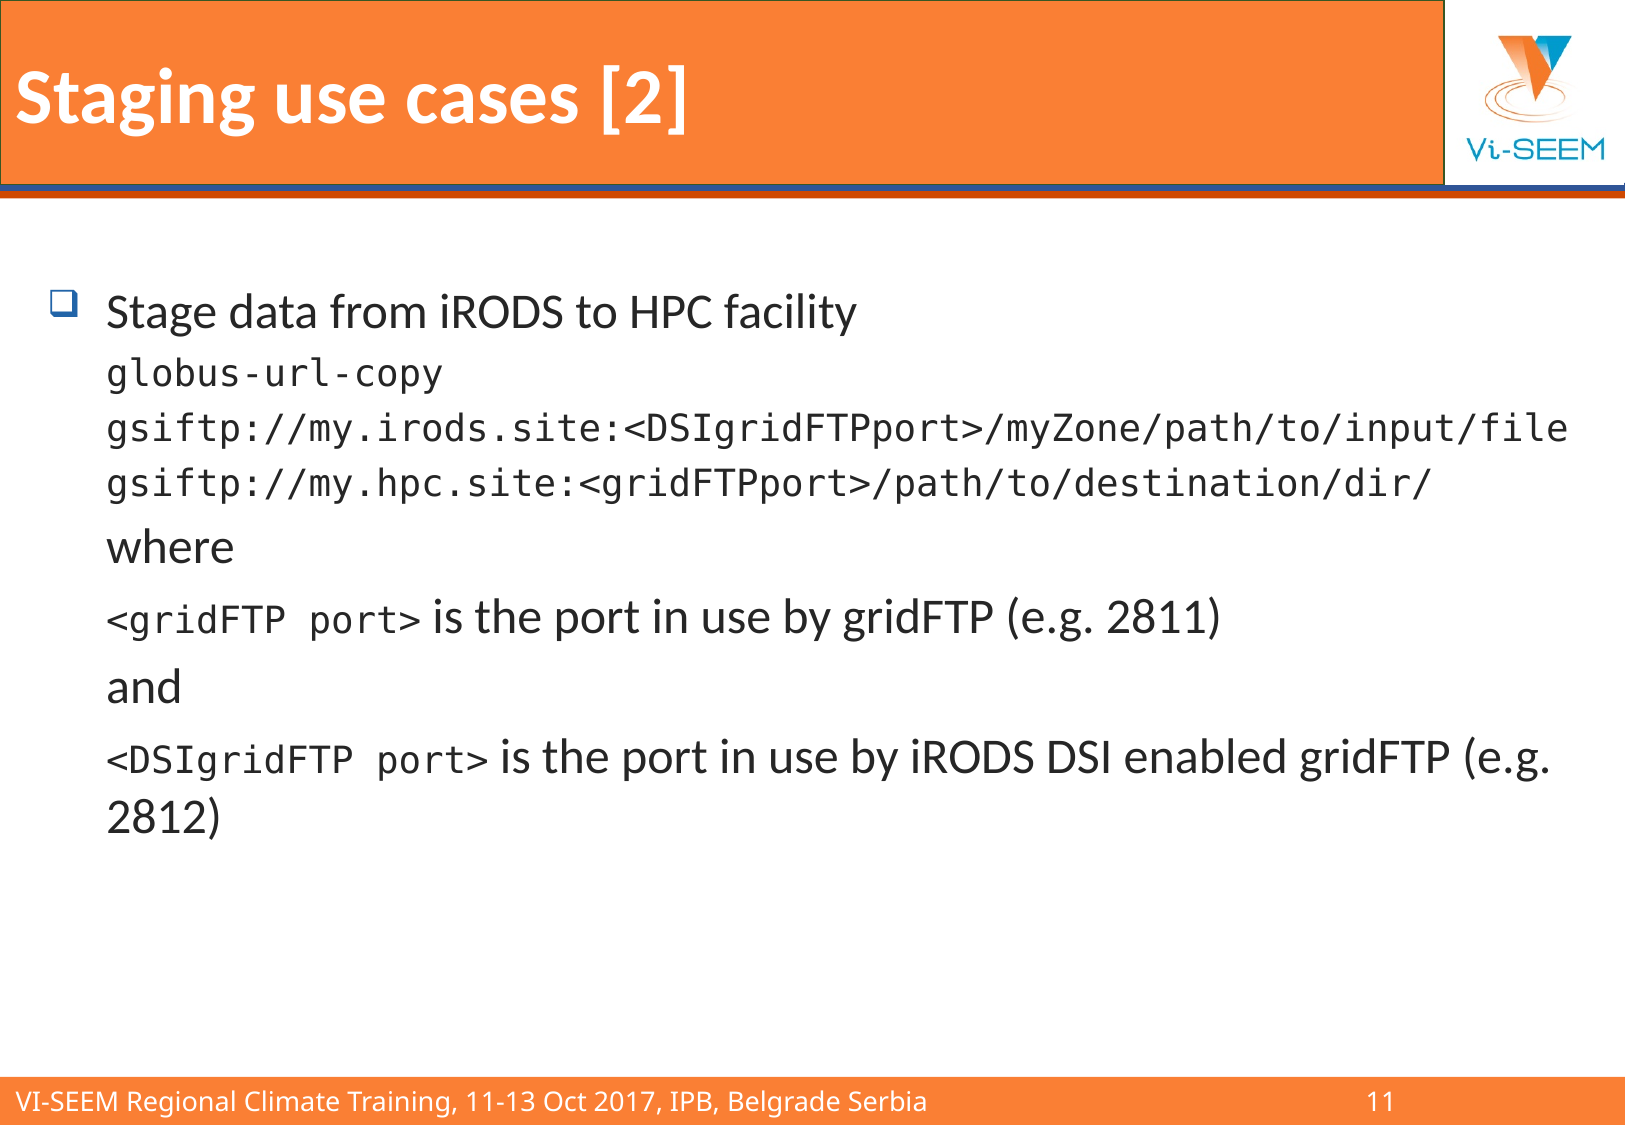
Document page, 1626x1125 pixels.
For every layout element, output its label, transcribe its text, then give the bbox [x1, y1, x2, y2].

list Stage data from iRODS to HPC facility globus-url-copy gsiftp://my.irods.site:<DSIgridFTPport>/myZone/path/to/input/file gsiftp://my.hpc.site:<gridFTPport>/path/to/destination/dir/ where <gridFTP port> is the port in use by gridFTP (e.g. 2811) and <DSIgridFTP port> is the port in use by iRODS DSI enabled gridFTP (e.g. 2812) [31, 271, 1593, 1076]
picture [1445, 0, 1624, 185]
footer VI-SEEM Regional Climate Training, 11-13 Oct 2017, IPB, Belgrade Serbia <number> [0, 1076, 1625, 1125]
title Staging use cases [2] [0, 0, 1445, 185]
